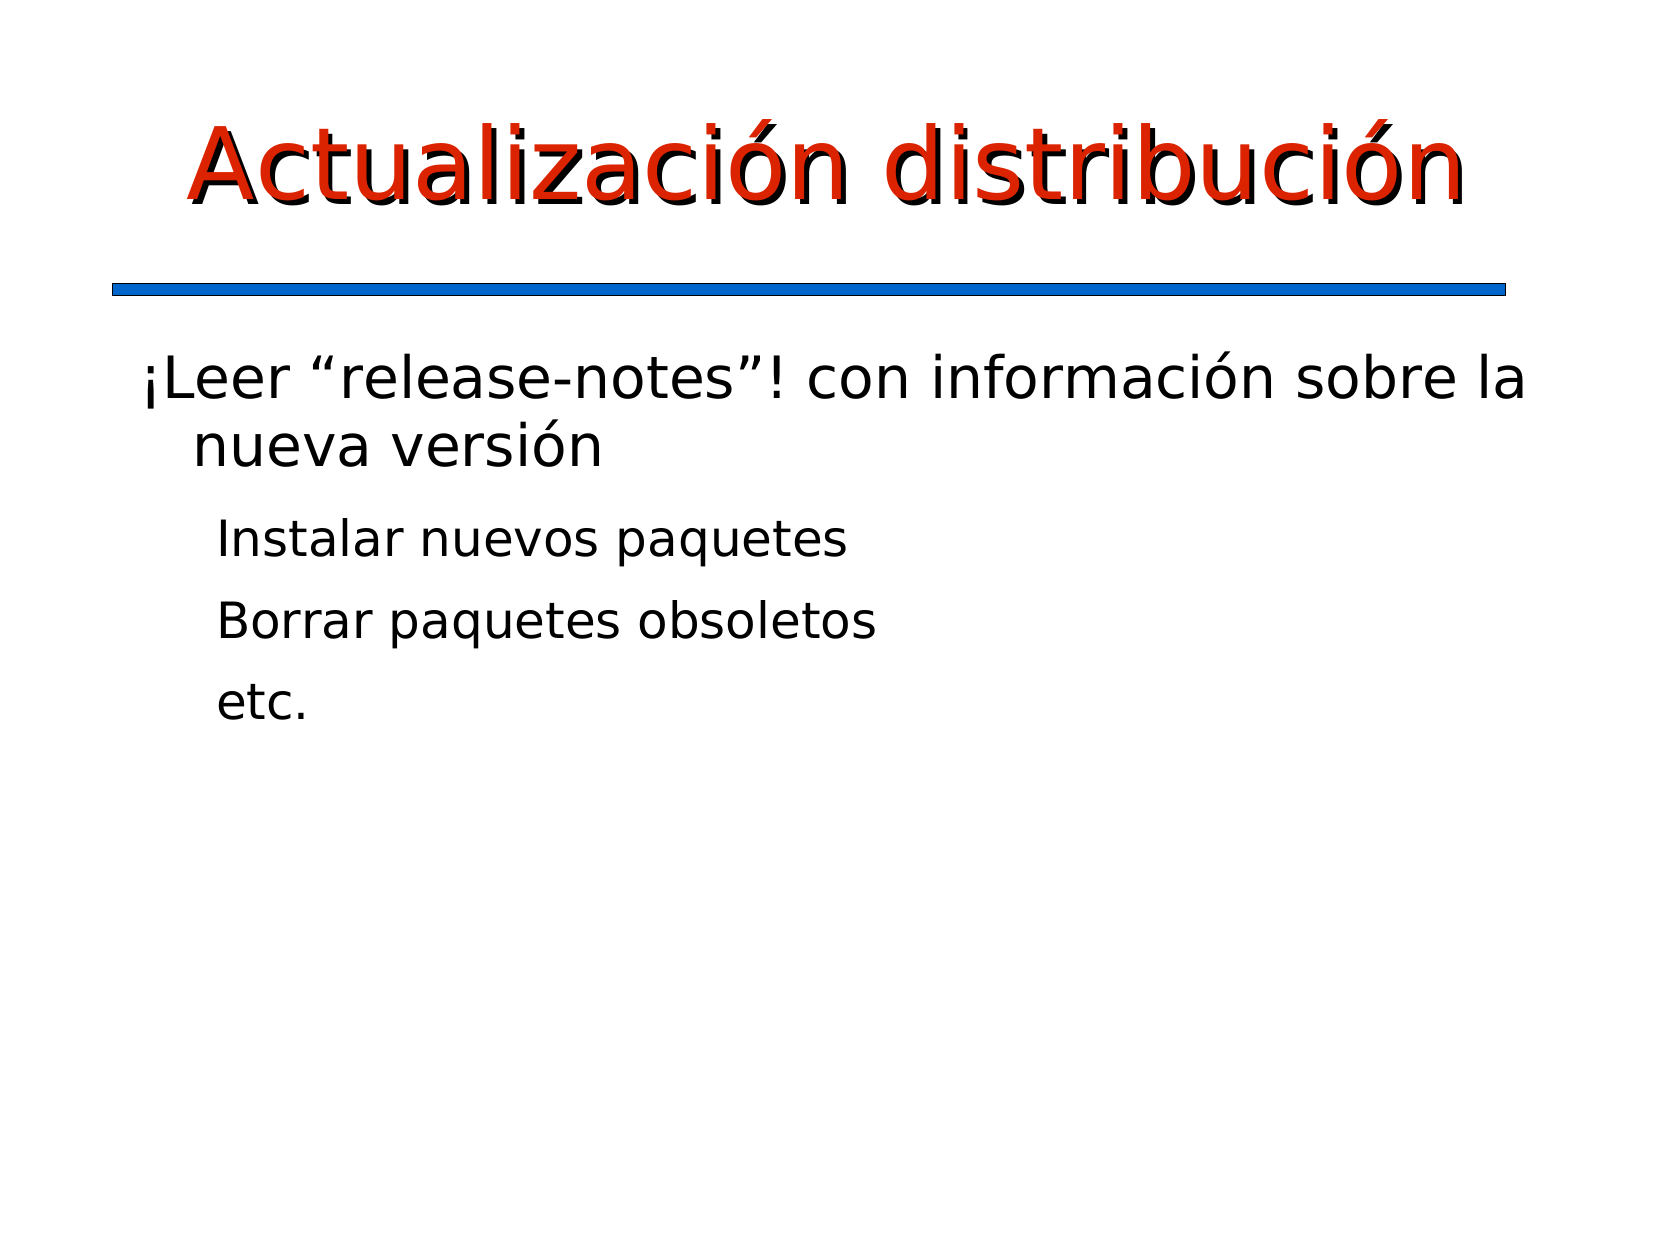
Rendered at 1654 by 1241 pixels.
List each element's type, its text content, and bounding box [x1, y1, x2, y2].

list ¡Leer “release-notes”! con información sobre la nueva versión Instalar nuevos paquetes Borrar paquetes obsoletos etc. [121, 344, 1534, 1127]
title Actualización distribución [121, 61, 1534, 269]
